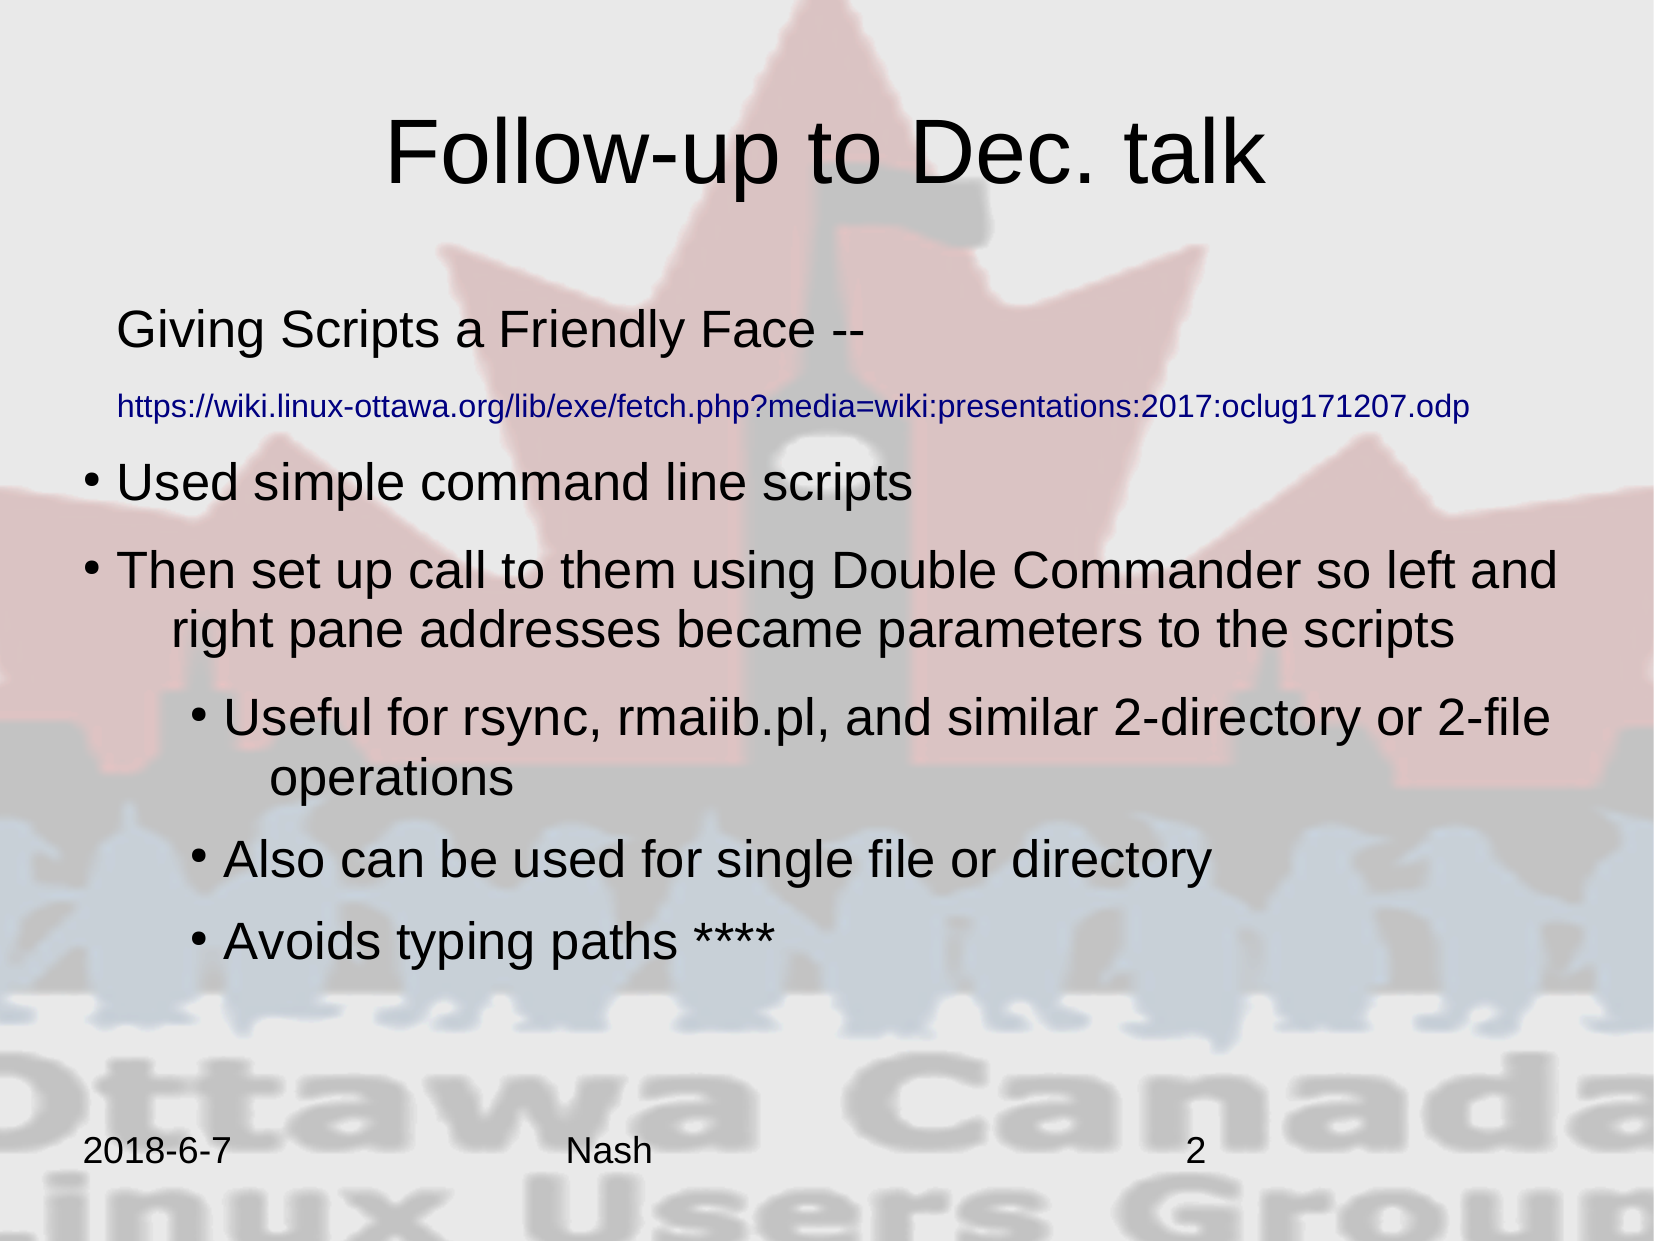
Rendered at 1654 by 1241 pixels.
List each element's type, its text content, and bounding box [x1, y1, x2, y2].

picture [0, 0, 1654, 1241]
title Follow-up to Dec. talk [82, 49, 1570, 256]
list Giving Scripts a Friendly Face -- https://wiki.linux-ottawa.org/lib/exe/fetch.php?media=wiki:presentations:2017:oclug171207.odp Used simple command line scripts Then set up call to them using Double Commander so left and right pane addresses became parameters to the scripts Useful for rsync, rmaiib.pl, and similar 2-directory or 2-file operations Also can be used for single file or directory Avoids typing paths **** [82, 295, 1570, 1015]
